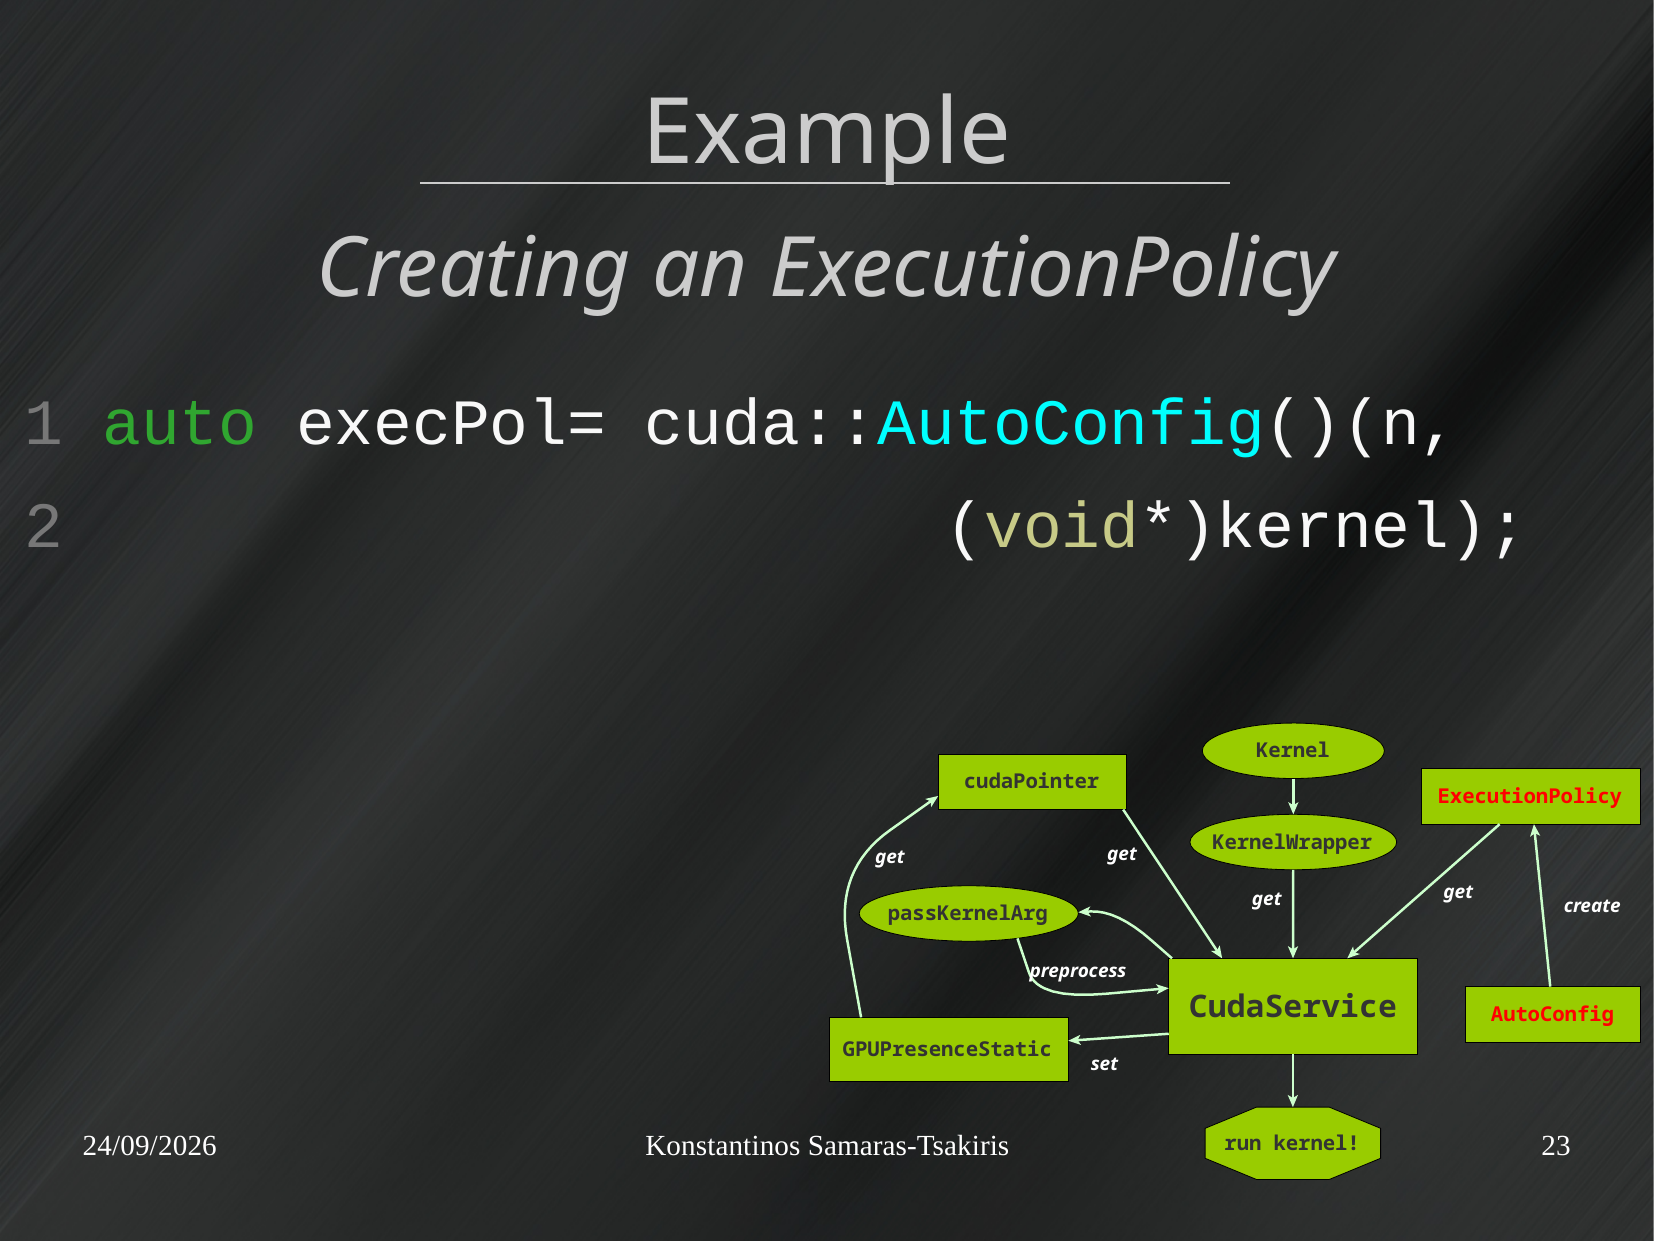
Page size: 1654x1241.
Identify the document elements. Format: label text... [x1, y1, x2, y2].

title Example Creating an ExecutionPolicy [82, 53, 1571, 314]
list 1 auto execPol= cuda::AutoConfig()(n, 2 (void*)kernel); [0, 390, 1651, 646]
picture [0, 0, 1654, 1241]
